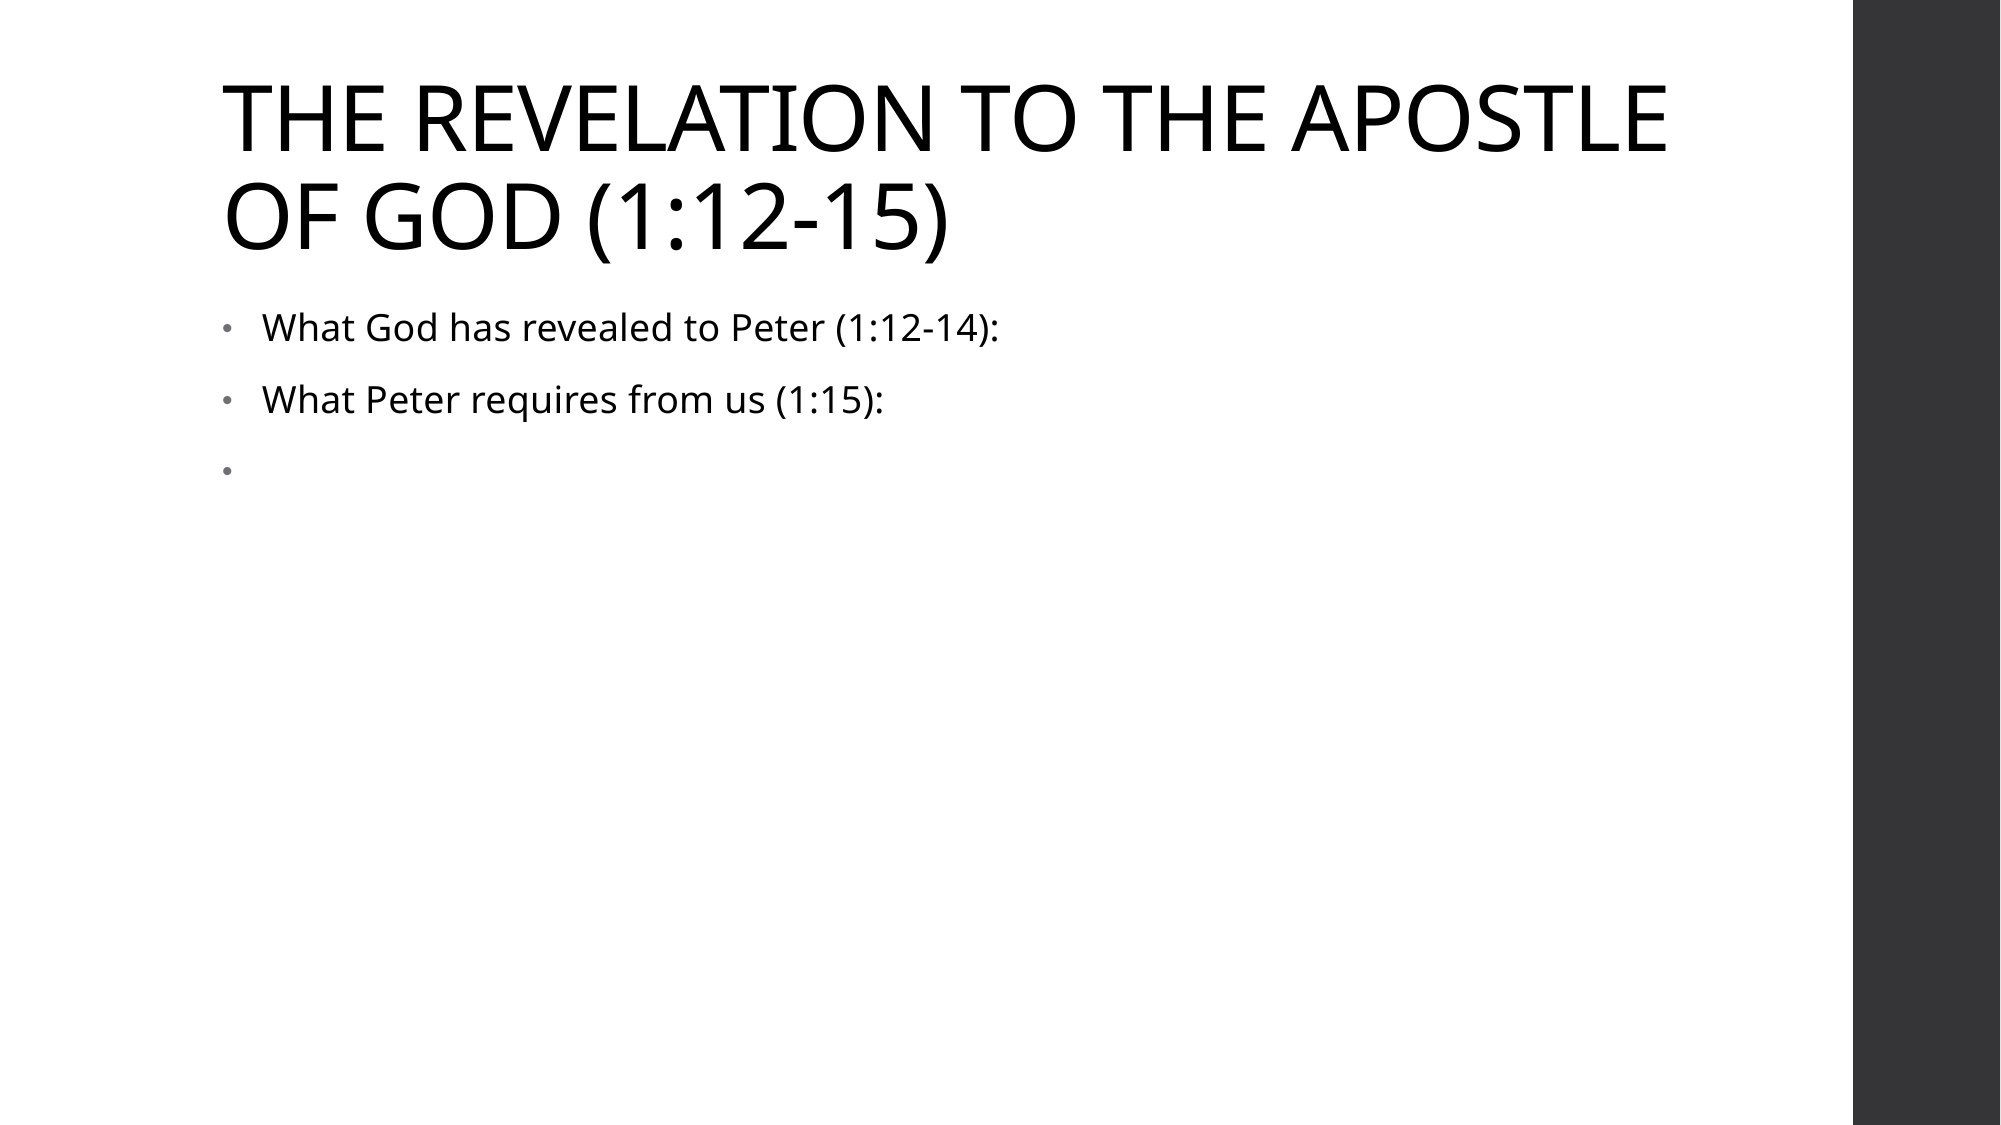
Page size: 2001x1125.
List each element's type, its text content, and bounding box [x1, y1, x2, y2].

title THE REVELATION TO THE APOSTLE OF GOD (1:12-15) [206, 60, 1797, 278]
list What God has revealed to Peter (1:12-14): What Peter requires from us (1:15): [206, 299, 1617, 1014]
